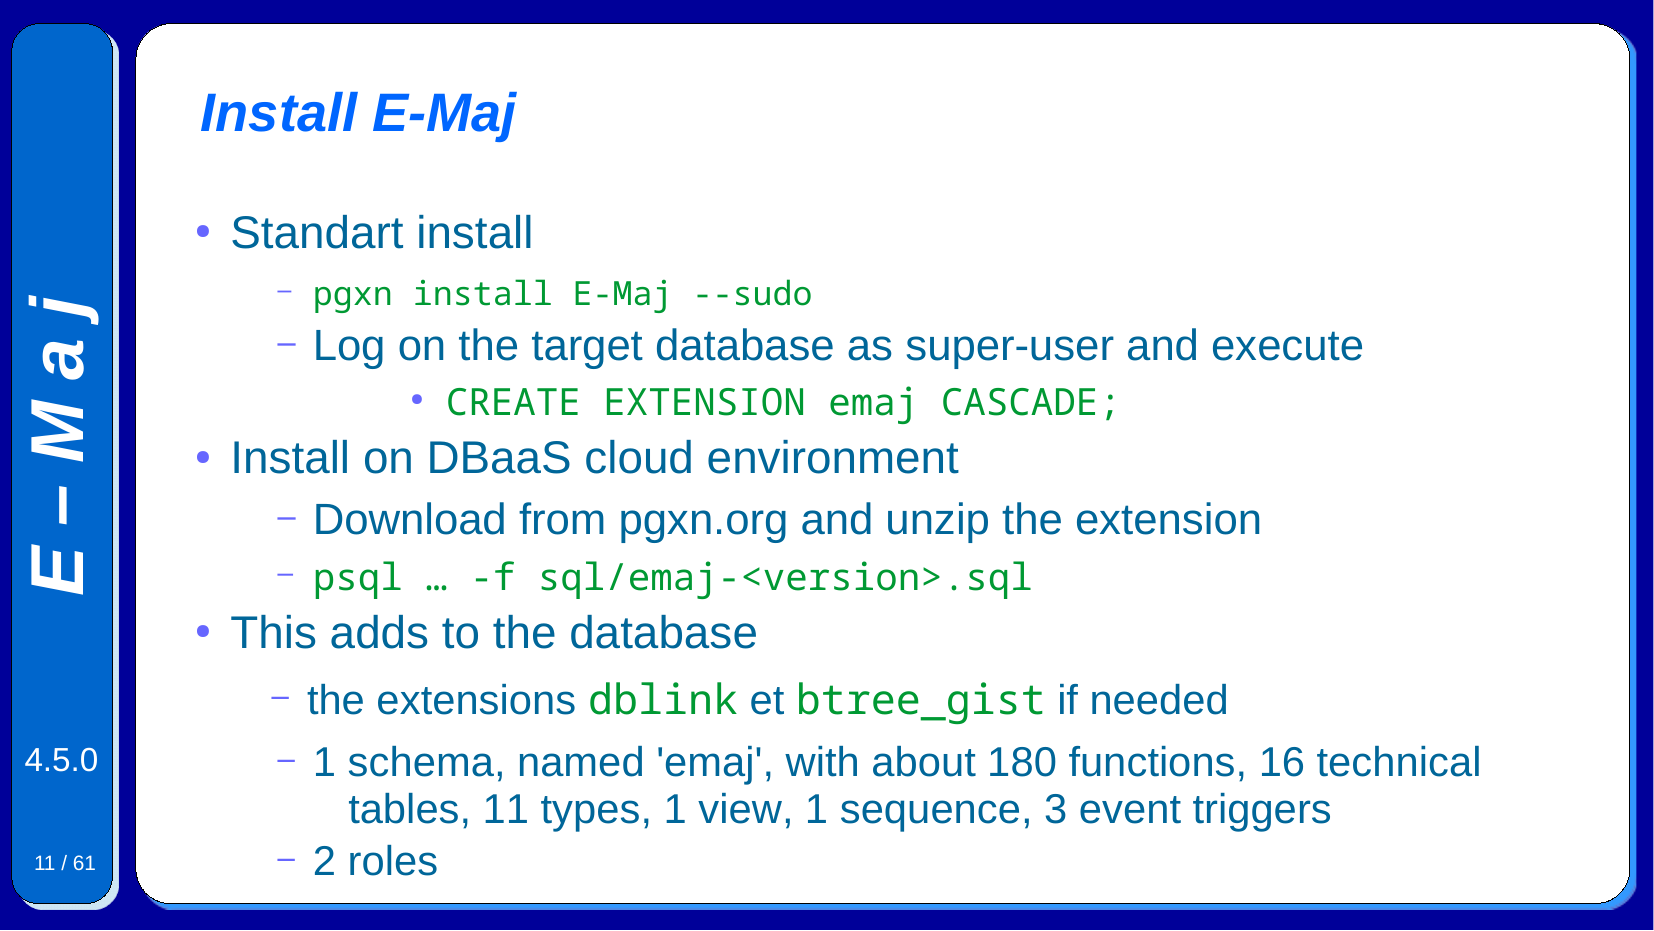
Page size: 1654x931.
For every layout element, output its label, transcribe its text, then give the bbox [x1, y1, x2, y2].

title Install E-Maj [200, 34, 1575, 191]
list Standart install pgxn install E-Maj --sudo Log on the target database as super-user and execute CREATE EXTENSION emaj CASCADE; Install on DBaaS cloud environment Download from pgxn.org and unzip the extension psql … -f sql/emaj-<version>.sql This adds to the database the extensions dblink et btree_gist if needed 1 schema, named 'emaj', with about 180 functions, 16 technical tables, 11 types, 1 view, 1 sequence, 3 event triggers 2 roles [177, 206, 1587, 873]
